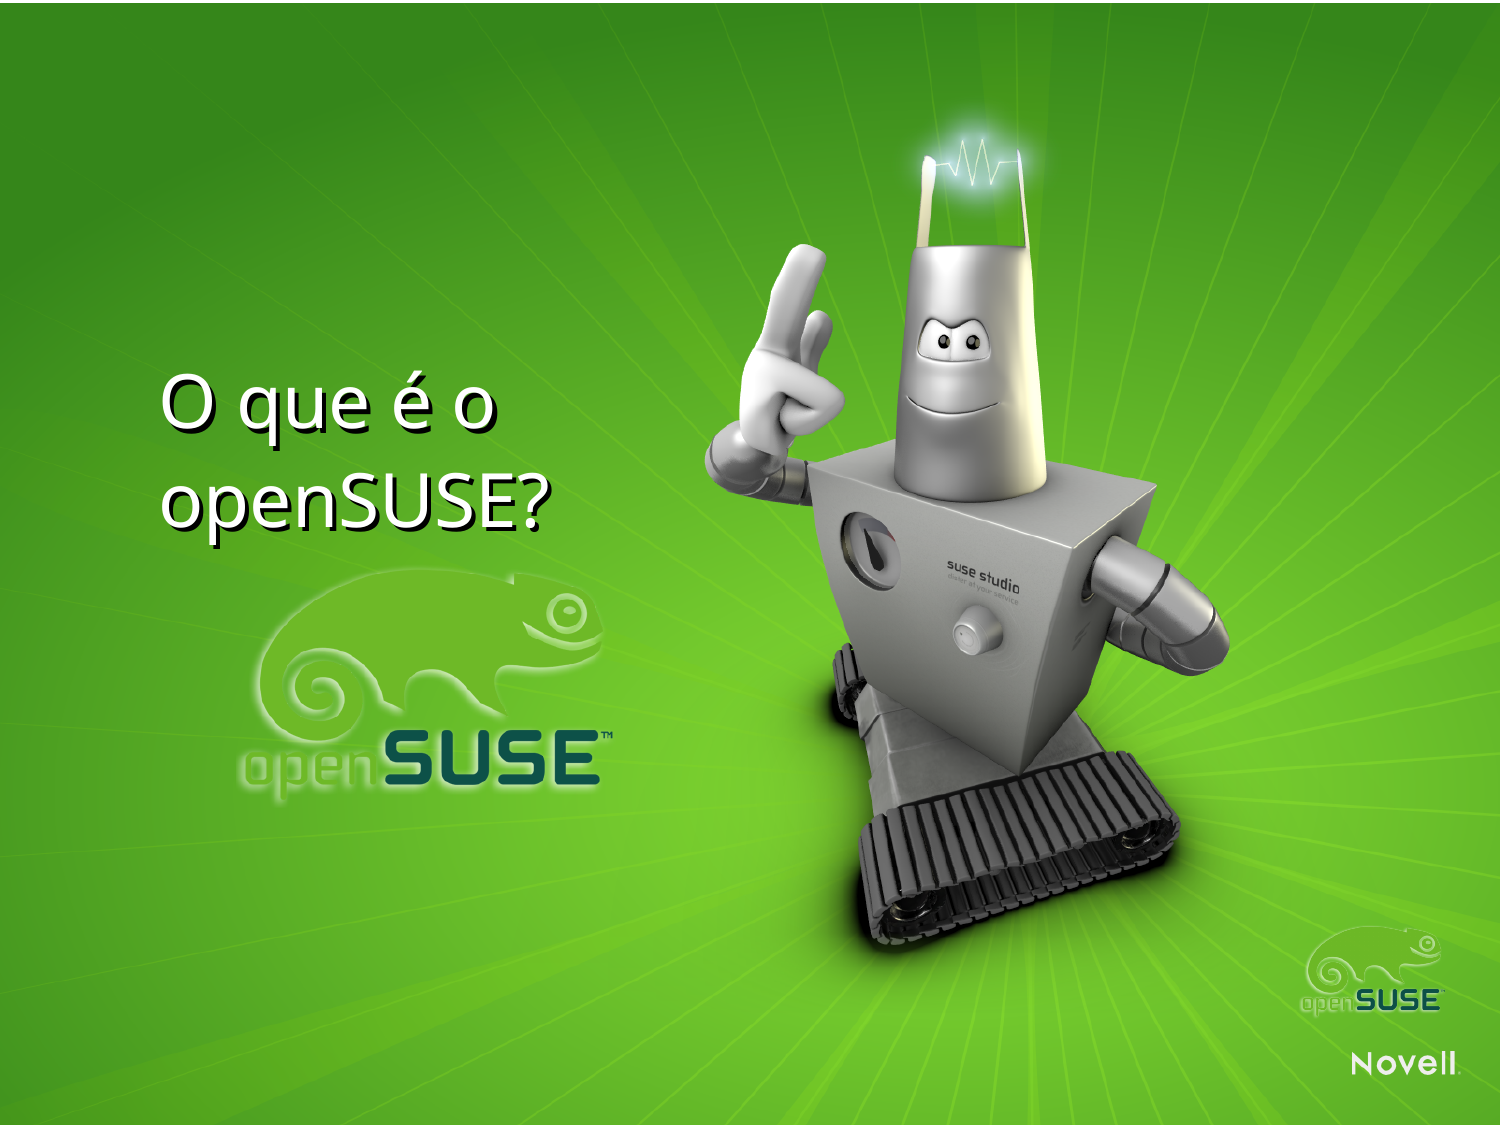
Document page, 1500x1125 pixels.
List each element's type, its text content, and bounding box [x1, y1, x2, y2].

picture [0, 3, 1500, 1125]
title O que é o openSUSE? [158, 161, 858, 736]
